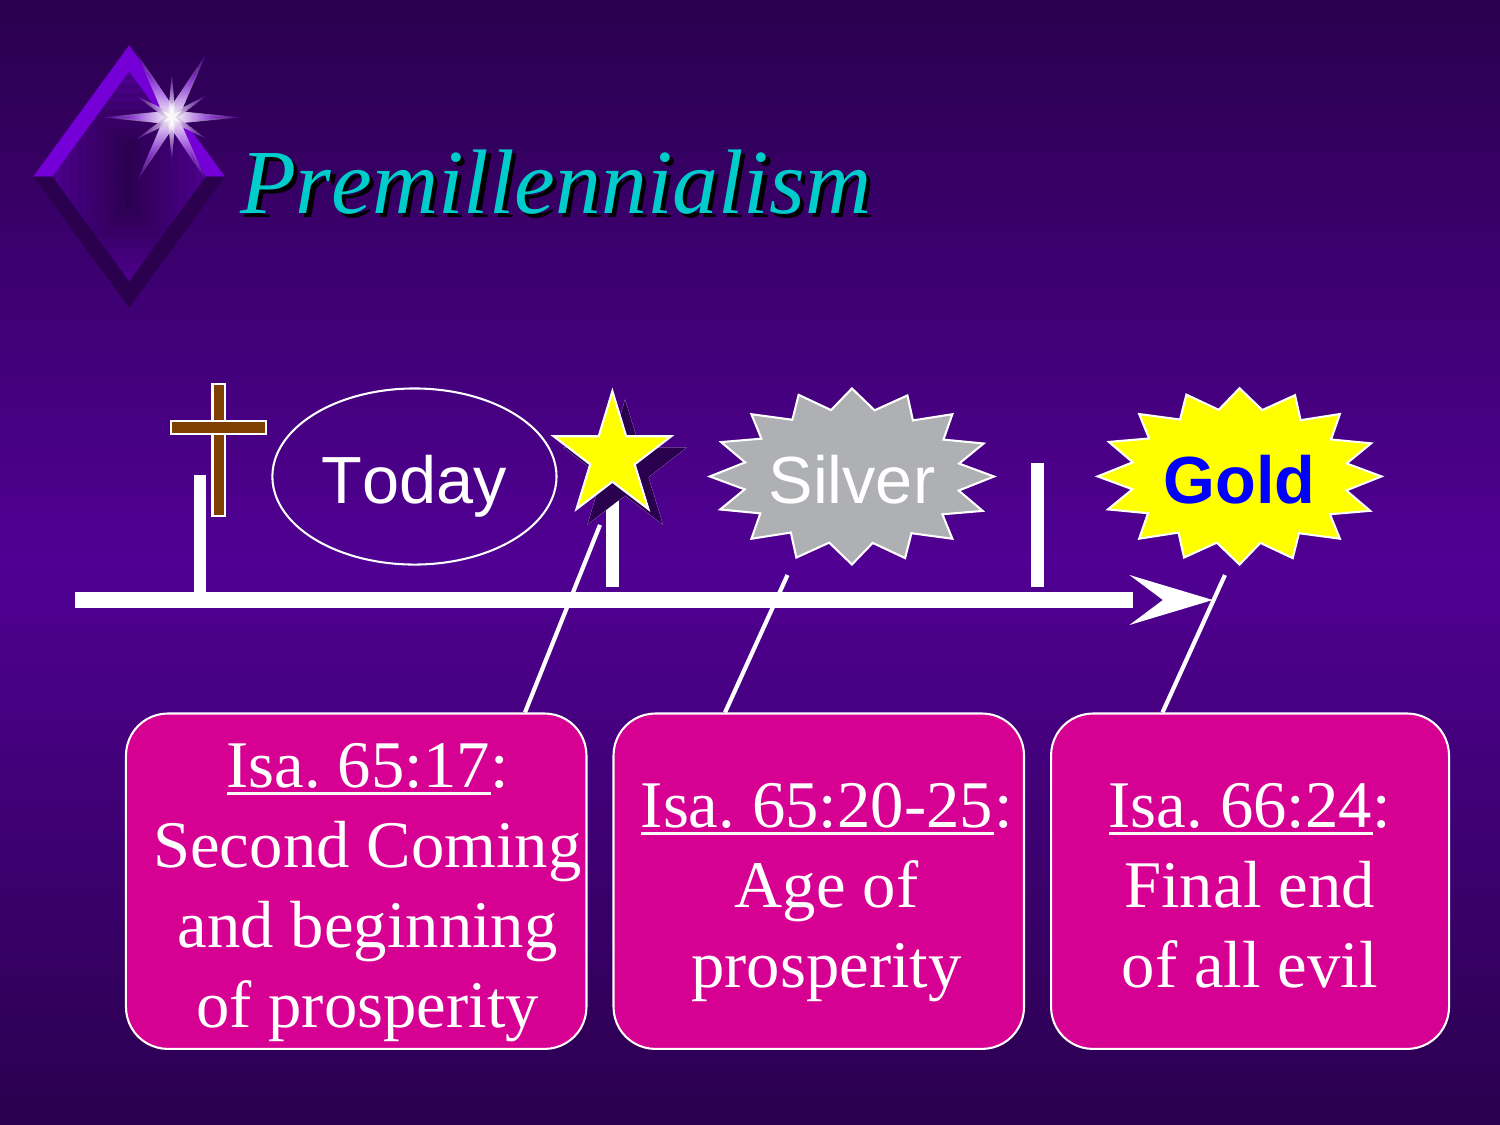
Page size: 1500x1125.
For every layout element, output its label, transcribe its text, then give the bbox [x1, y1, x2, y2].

text_box Gold [1097, 388, 1382, 565]
text_box Isa. 65:17: Second Coming and beginning of prosperity [125, 713, 587, 1049]
text_box [553, 391, 672, 510]
text_box Silver [709, 388, 995, 565]
text_box Isa. 66:24: Final end of all evil [1051, 713, 1450, 1049]
text_box [171, 383, 267, 517]
text_box Today [272, 388, 557, 565]
text_box Isa. 65:20-25: Age of prosperity [613, 713, 1025, 1049]
title Premillennialism [224, 78, 1388, 288]
